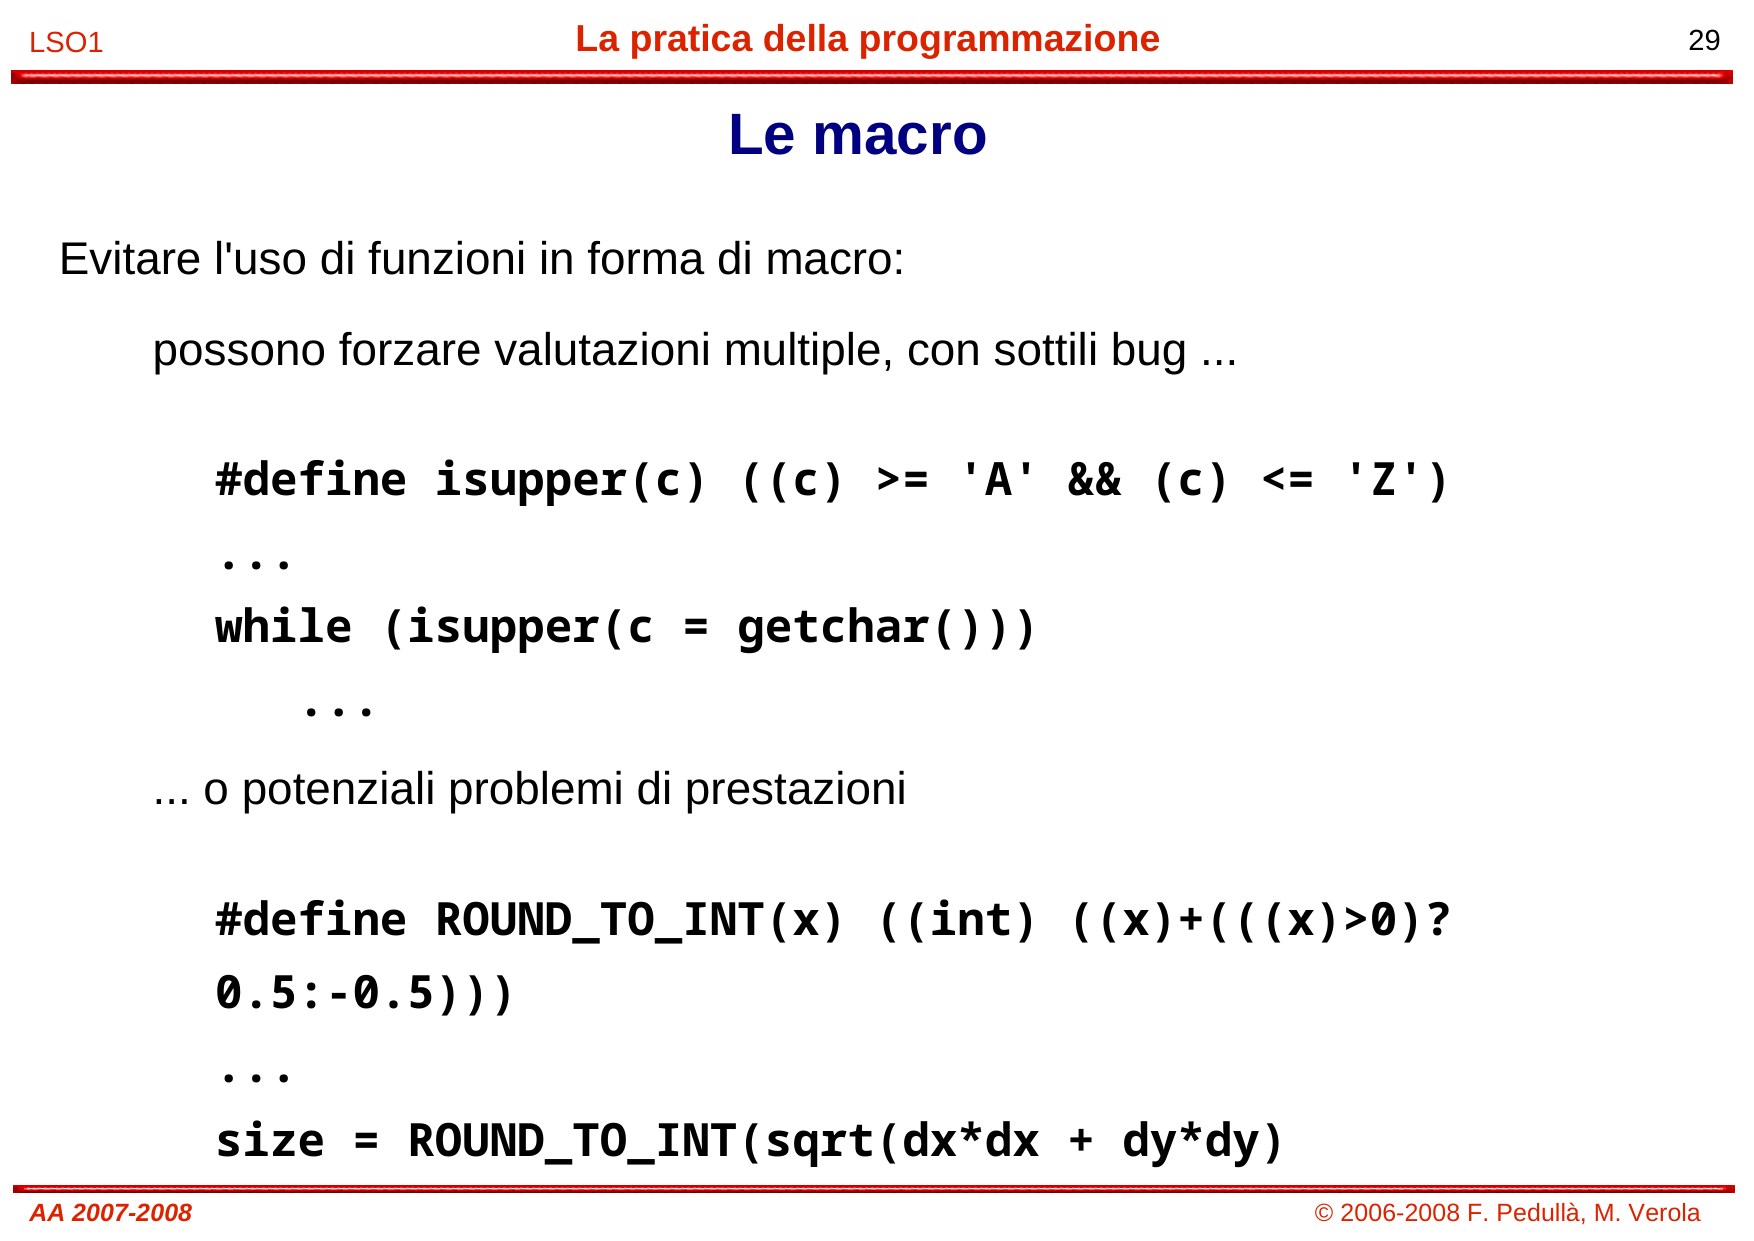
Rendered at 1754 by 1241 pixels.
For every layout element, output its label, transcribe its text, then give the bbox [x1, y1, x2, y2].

text_box Le macro [386, 98, 1330, 187]
list Evitare l'uso di funzioni in forma di macro: possono forzare valutazioni multiple, con sottili bug ... #define isupper(c) ((c) >= 'A' && (c) <= 'Z') ... while (isupper(c = getchar())) ... ... o potenziali problemi di prestazioni #define ROUND_TO_INT(x) ((int) ((x)+(((x)>0)? 0.5:-0.5))) ... size = ROUND_TO_INT(sqrt(dx*dx + dy*dy) [59, 233, 1664, 1088]
picture [11, 70, 1733, 84]
picture [13, 1185, 1735, 1193]
